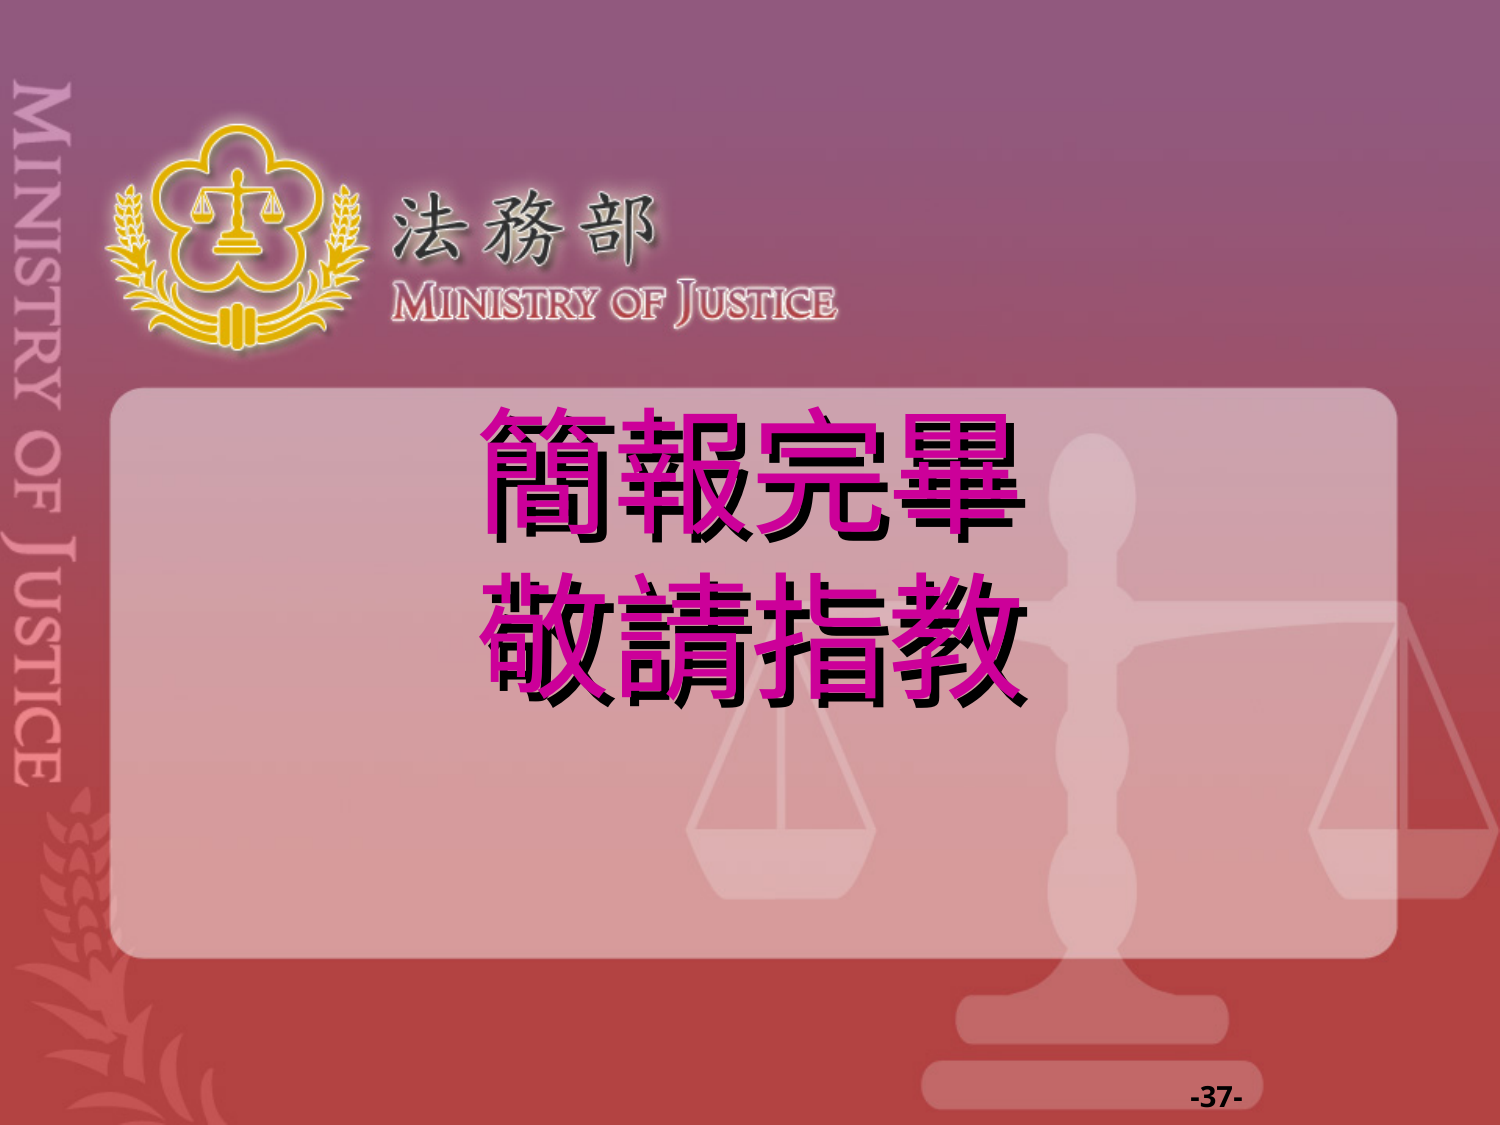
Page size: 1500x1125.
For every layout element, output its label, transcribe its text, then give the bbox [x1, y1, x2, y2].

title 簡報完畢 敬請指教 [112, 375, 1388, 728]
text_box -37- [1175, 1070, 1488, 1109]
